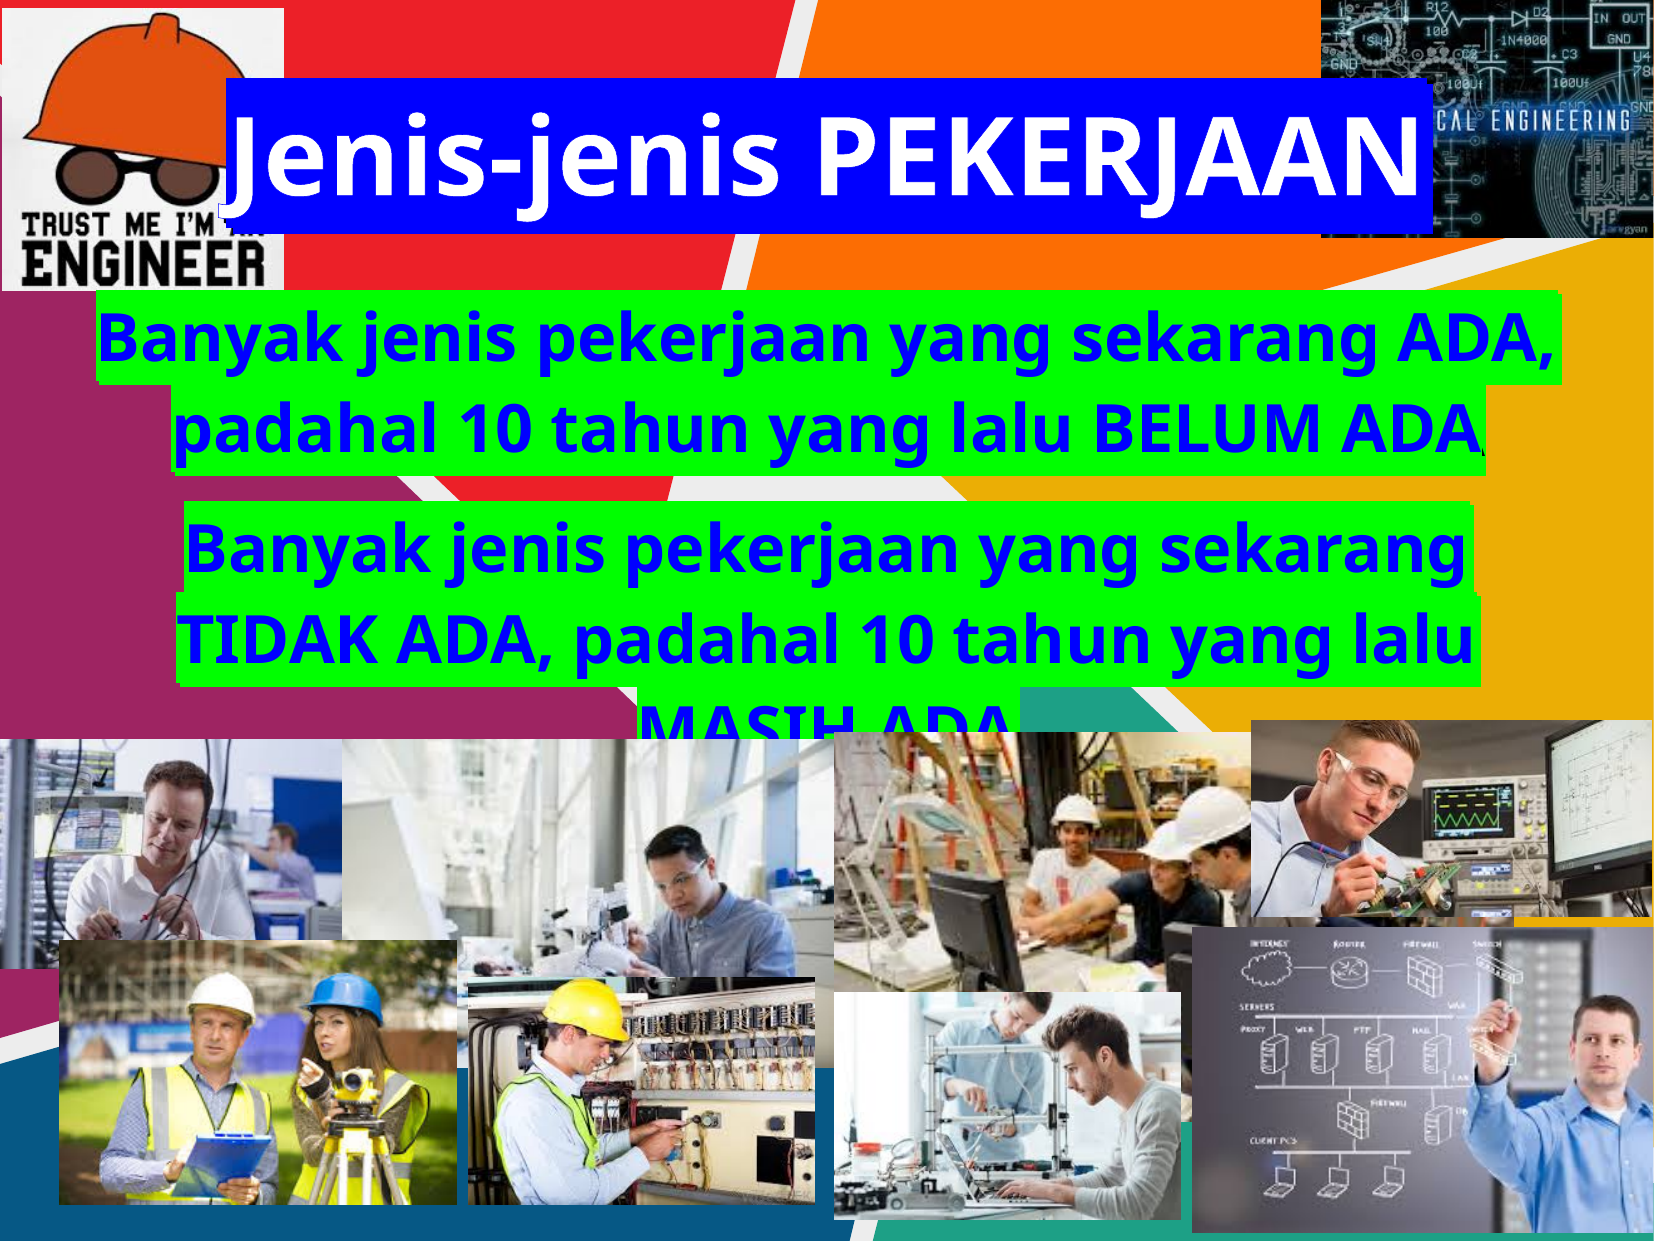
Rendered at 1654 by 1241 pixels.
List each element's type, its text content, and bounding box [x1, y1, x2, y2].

picture [2, 8, 284, 291]
title Jenis-jenis PEKERJAAN [82, 49, 1571, 257]
picture [1321, 0, 1654, 238]
picture [0, 720, 1654, 1233]
list Banyak jenis pekerjaan yang sekarang ADA, padahal 10 tahun yang lalu BELUM ADA Banyak jenis pekerjaan yang sekarang TIDAK ADA, padahal 10 tahun yang lalu MASIH ADA Bagaimana 10 tahun yang AKAN DATANG? [82, 290, 1571, 739]
